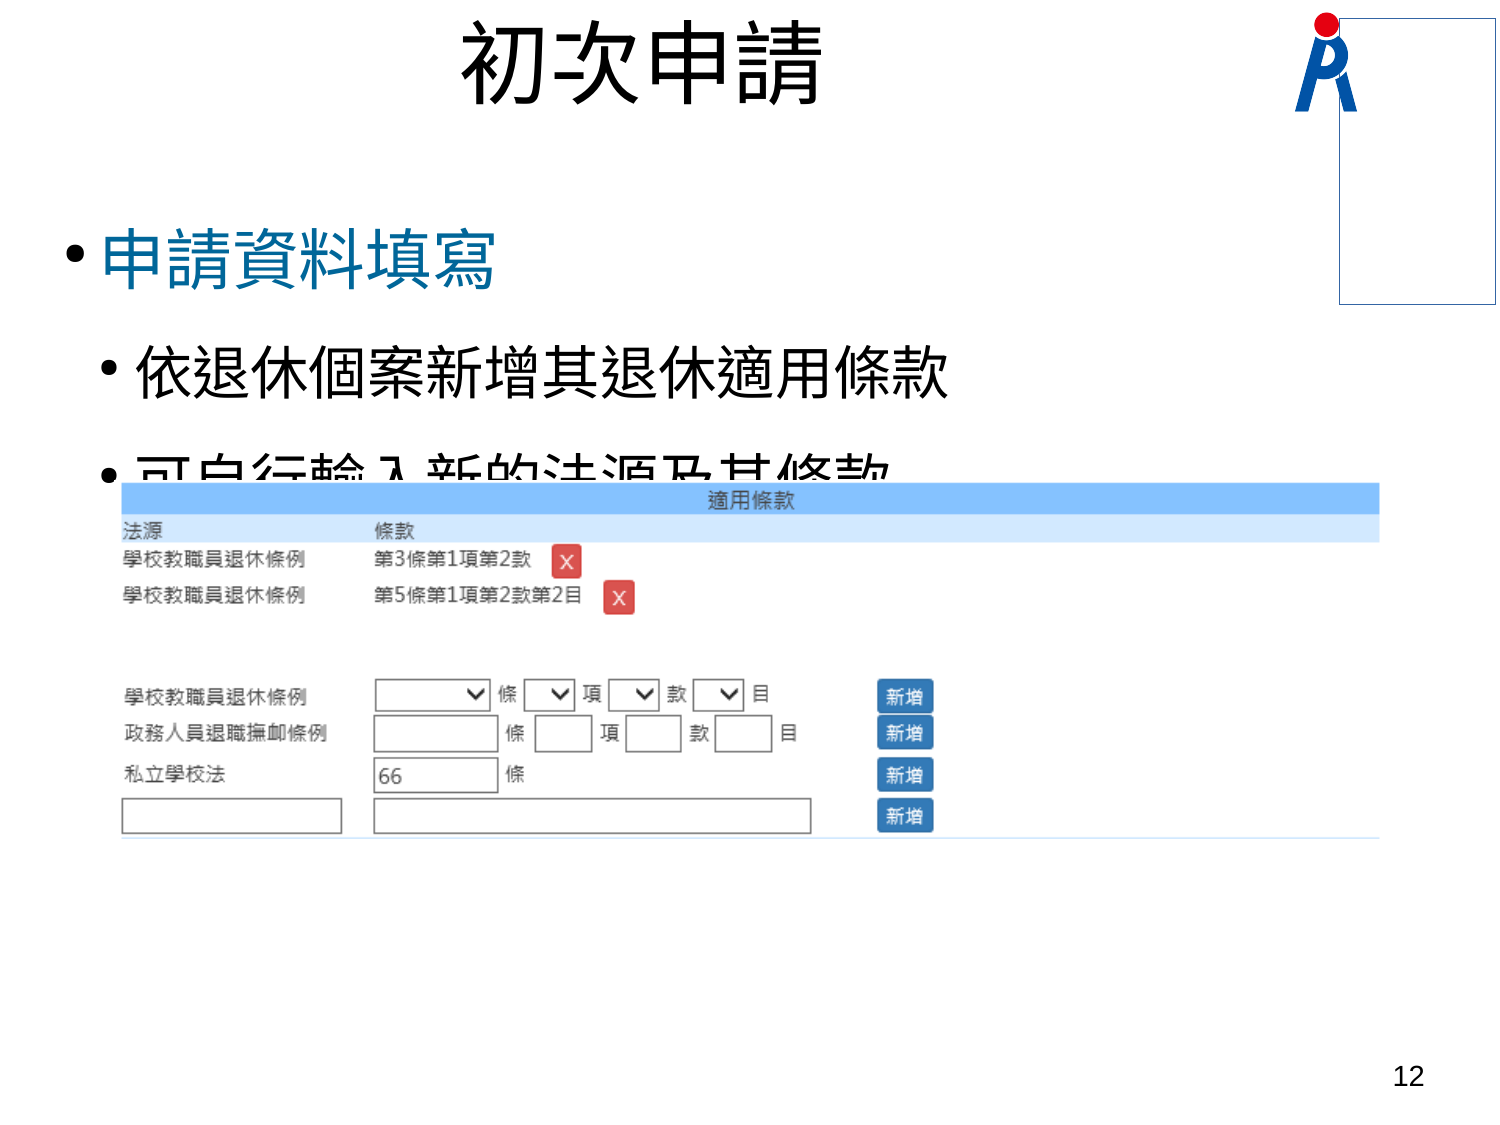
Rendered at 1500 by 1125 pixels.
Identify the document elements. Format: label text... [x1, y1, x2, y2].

picture [114, 480, 1386, 839]
picture [1278, 0, 1374, 128]
list 申請資料填寫 依退休個案新增其退休適用條款 可自行輸入新的法源及其條款 [63, 206, 1414, 950]
slide_number 12 [1074, 1059, 1425, 1110]
title 初次申請 [59, 2, 1225, 113]
